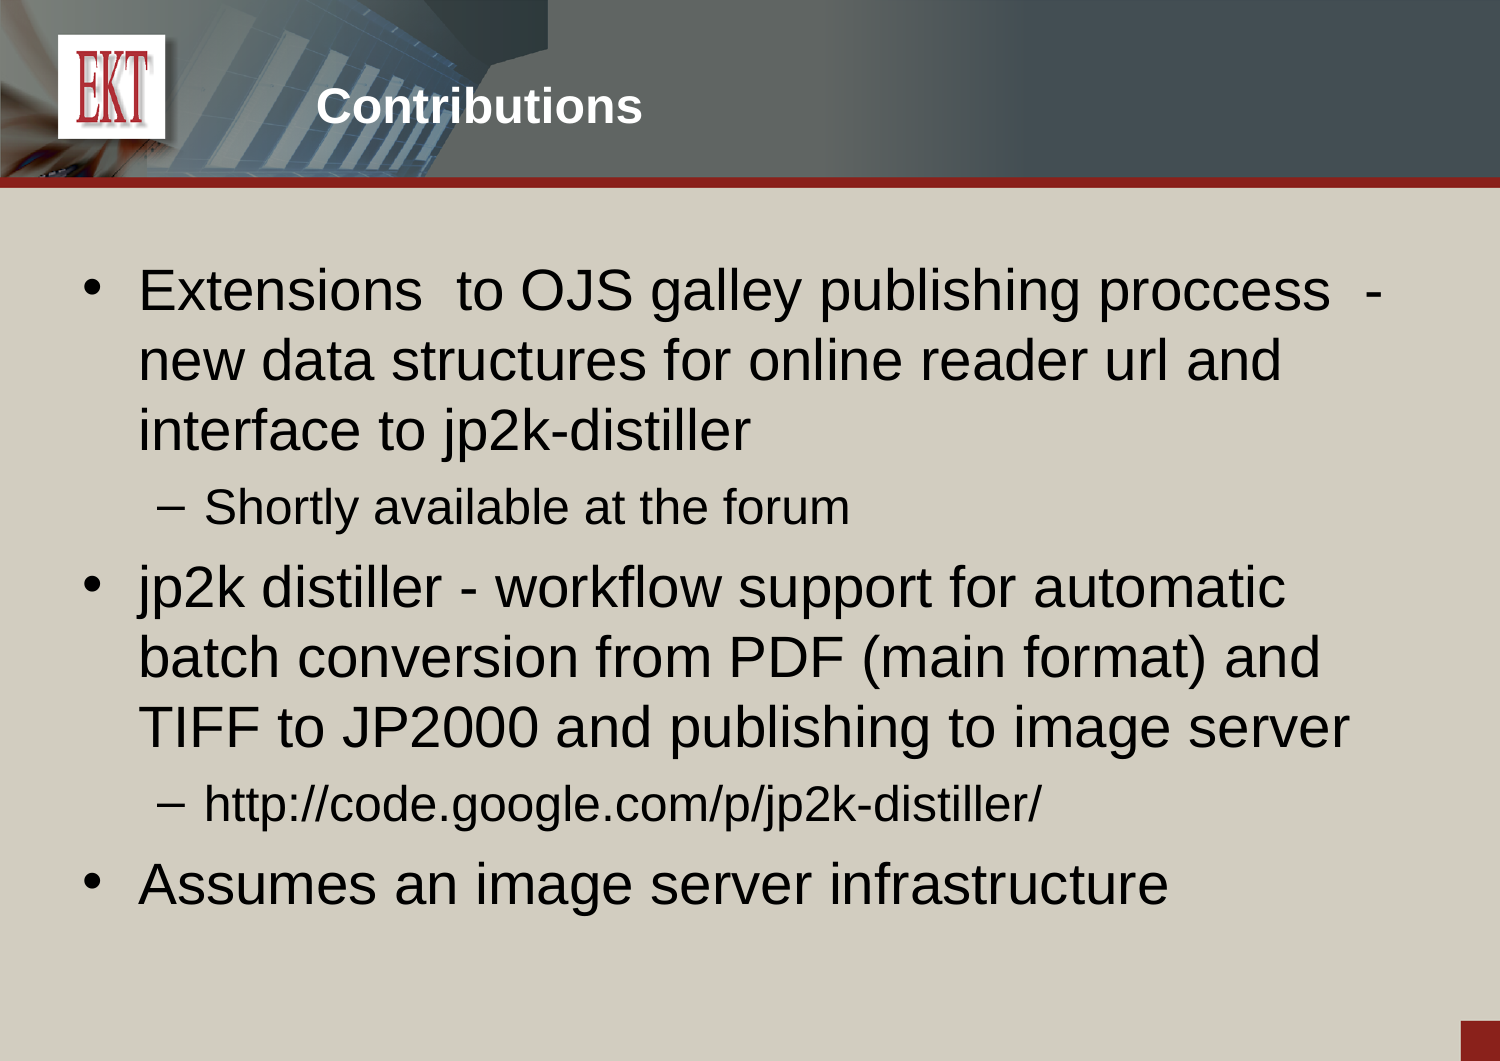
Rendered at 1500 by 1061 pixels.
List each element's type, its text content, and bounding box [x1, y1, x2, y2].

picture [0, 0, 1500, 1061]
title Contributions [301, 42, 1426, 165]
list Extensions to OJS galley publishing proccess - new data structures for online reader url and interface to jp2k-distiller Shortly available at the forum jp2k distiller - workflow support for automatic batch conversion from PDF (main format) and TIFF to JP2000 and publishing to image server http://code.google.com/p/jp2k-distiller/ Assumes an image server infrastructure [67, 244, 1418, 945]
